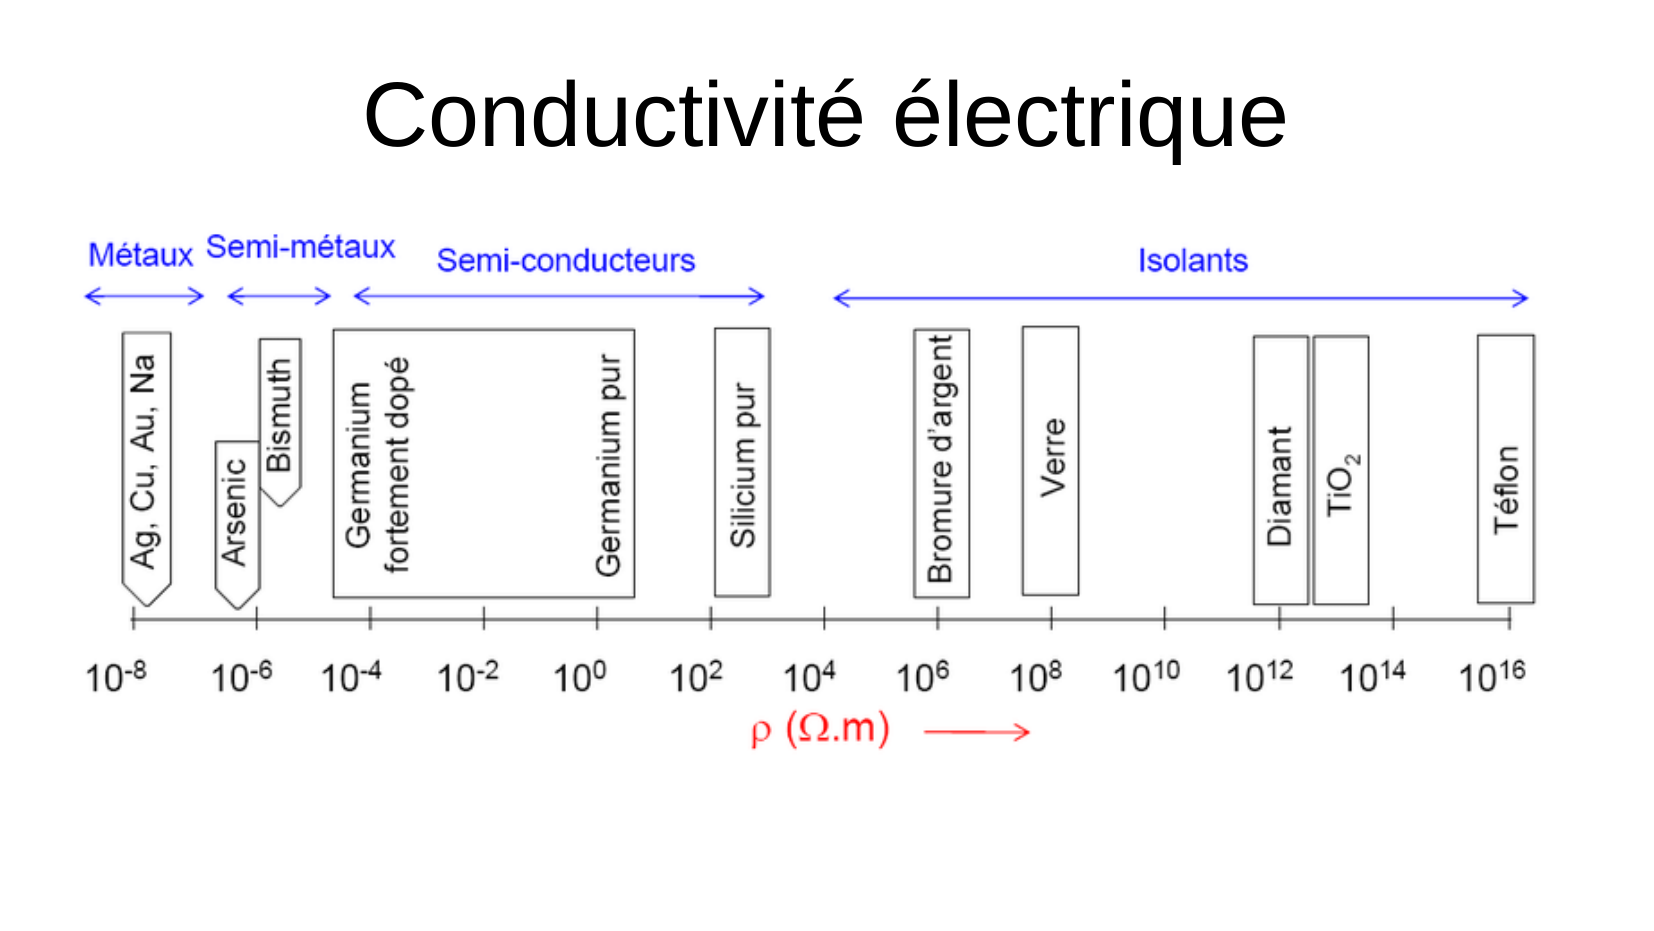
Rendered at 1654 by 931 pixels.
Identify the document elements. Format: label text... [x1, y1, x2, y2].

picture [61, 224, 1583, 756]
title Conductivité électrique [82, 37, 1571, 193]
